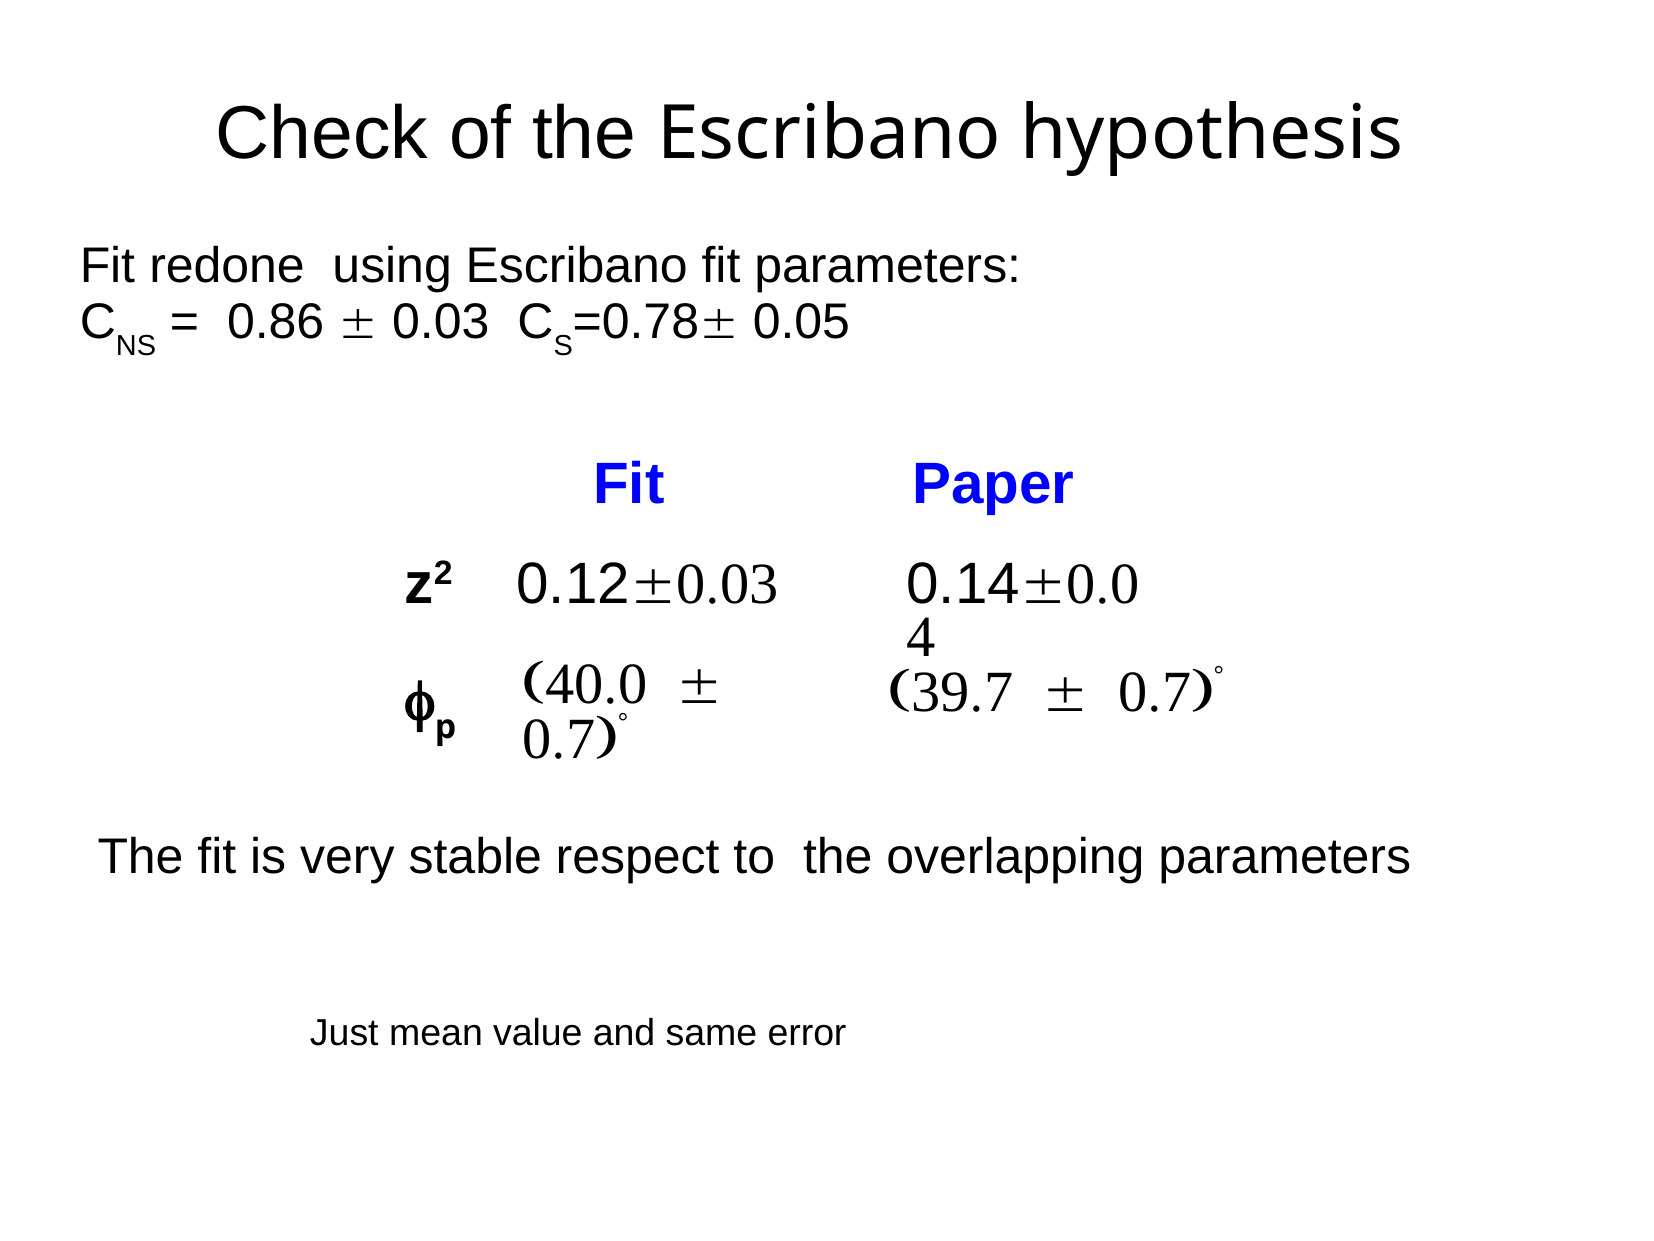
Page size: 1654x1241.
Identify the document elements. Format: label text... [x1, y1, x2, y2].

text_box Check of the Escribano hypothesis [200, 70, 1583, 176]
text_box 0.140.04 [891, 543, 1182, 635]
text_box Fit redone using Escribano fit parameters: CNS = 0.86  0.03 CS=0.78 0.05 [64, 230, 1217, 374]
text_box Just mean value and same error [295, 1003, 1034, 1061]
text_box z2 [389, 543, 501, 624]
text_box (40.0  0.7)° [507, 655, 857, 747]
text_box (39.7  0.7)° [874, 661, 1270, 753]
text_box fp [389, 649, 479, 751]
text_box 0.120.03 [501, 543, 886, 635]
text_box Fit [578, 442, 815, 523]
text_box The fit is very stable respect to the overlapping parameters [82, 820, 1589, 948]
text_box Paper [897, 443, 1134, 523]
